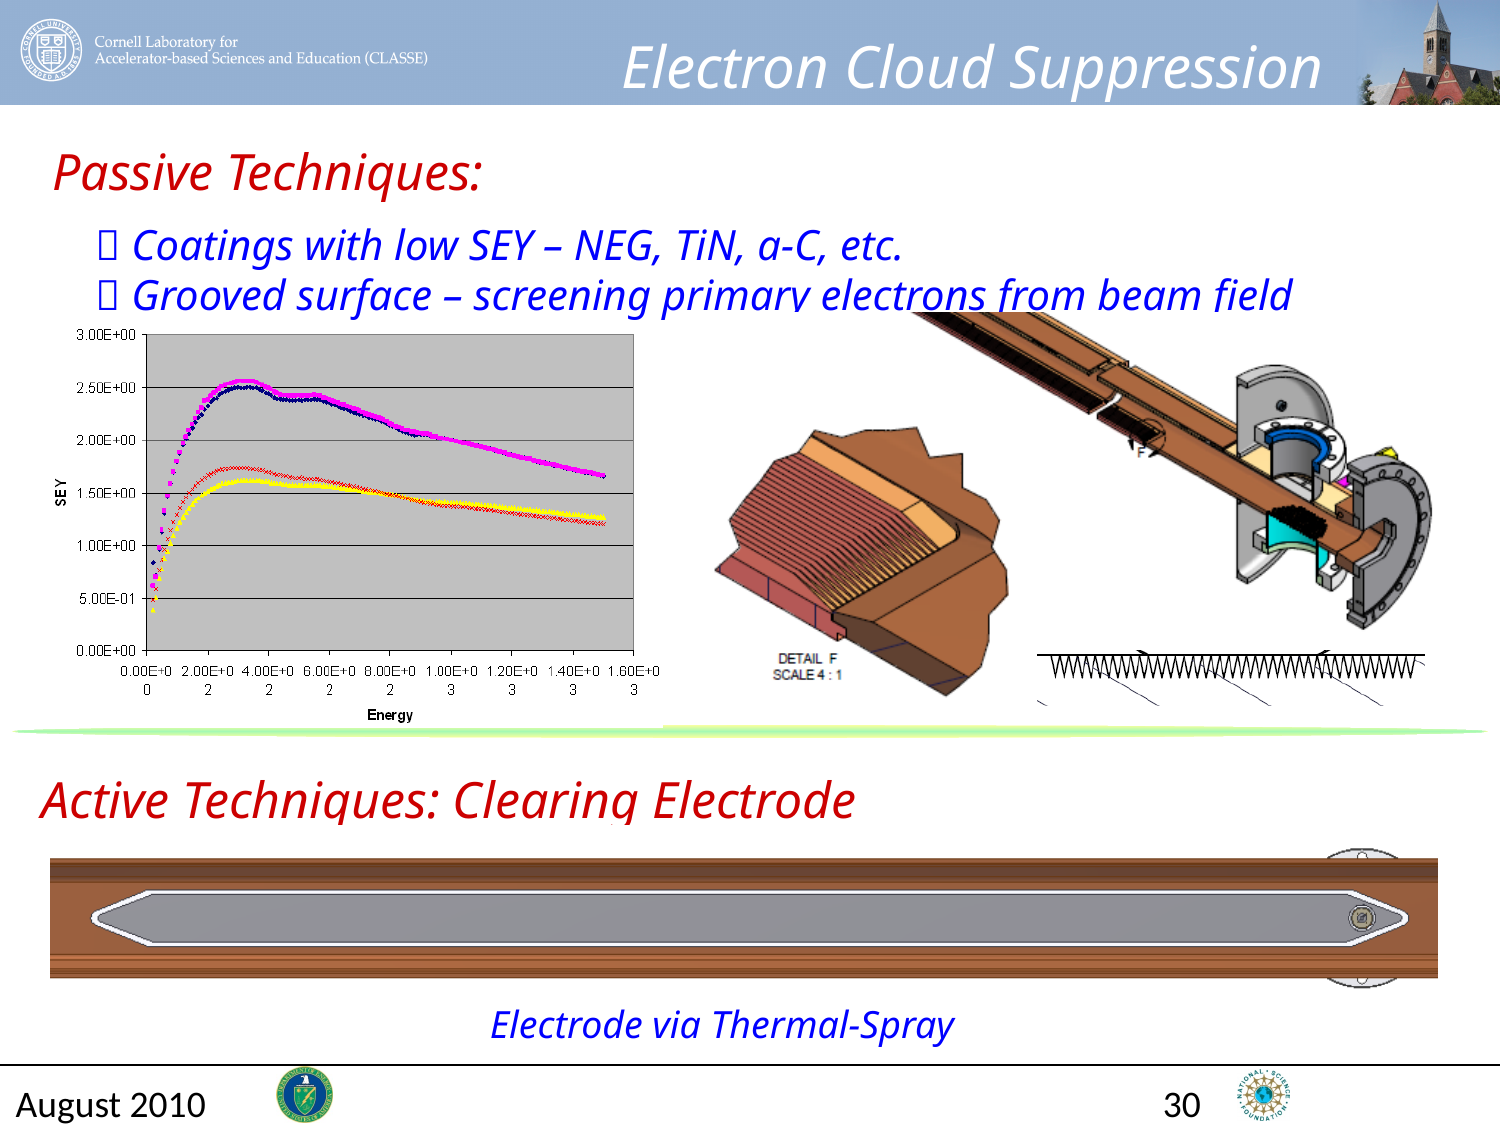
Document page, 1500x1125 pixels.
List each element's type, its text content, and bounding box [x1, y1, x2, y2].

text_box Electrode via Thermal-Spray [474, 986, 1013, 1054]
text_box [12, 725, 1488, 738]
text_box Active Techniques: Clearing Electrode [26, 753, 959, 836]
text_box Passive Techniques:  Coatings with low SEY – NEG, TiN, a-C, etc.  Grooved surface – screening primary electrons from beam field [37, 125, 1450, 327]
picture [0, 0, 1500, 105]
picture [50, 825, 1438, 1015]
picture [50, 325, 663, 728]
slide_number <number> [1147, 1065, 1498, 1125]
picture [712, 312, 1438, 708]
text_box Electron Cloud Suppression [565, 15, 1379, 79]
slide_number August 2010 [0, 1065, 351, 1125]
